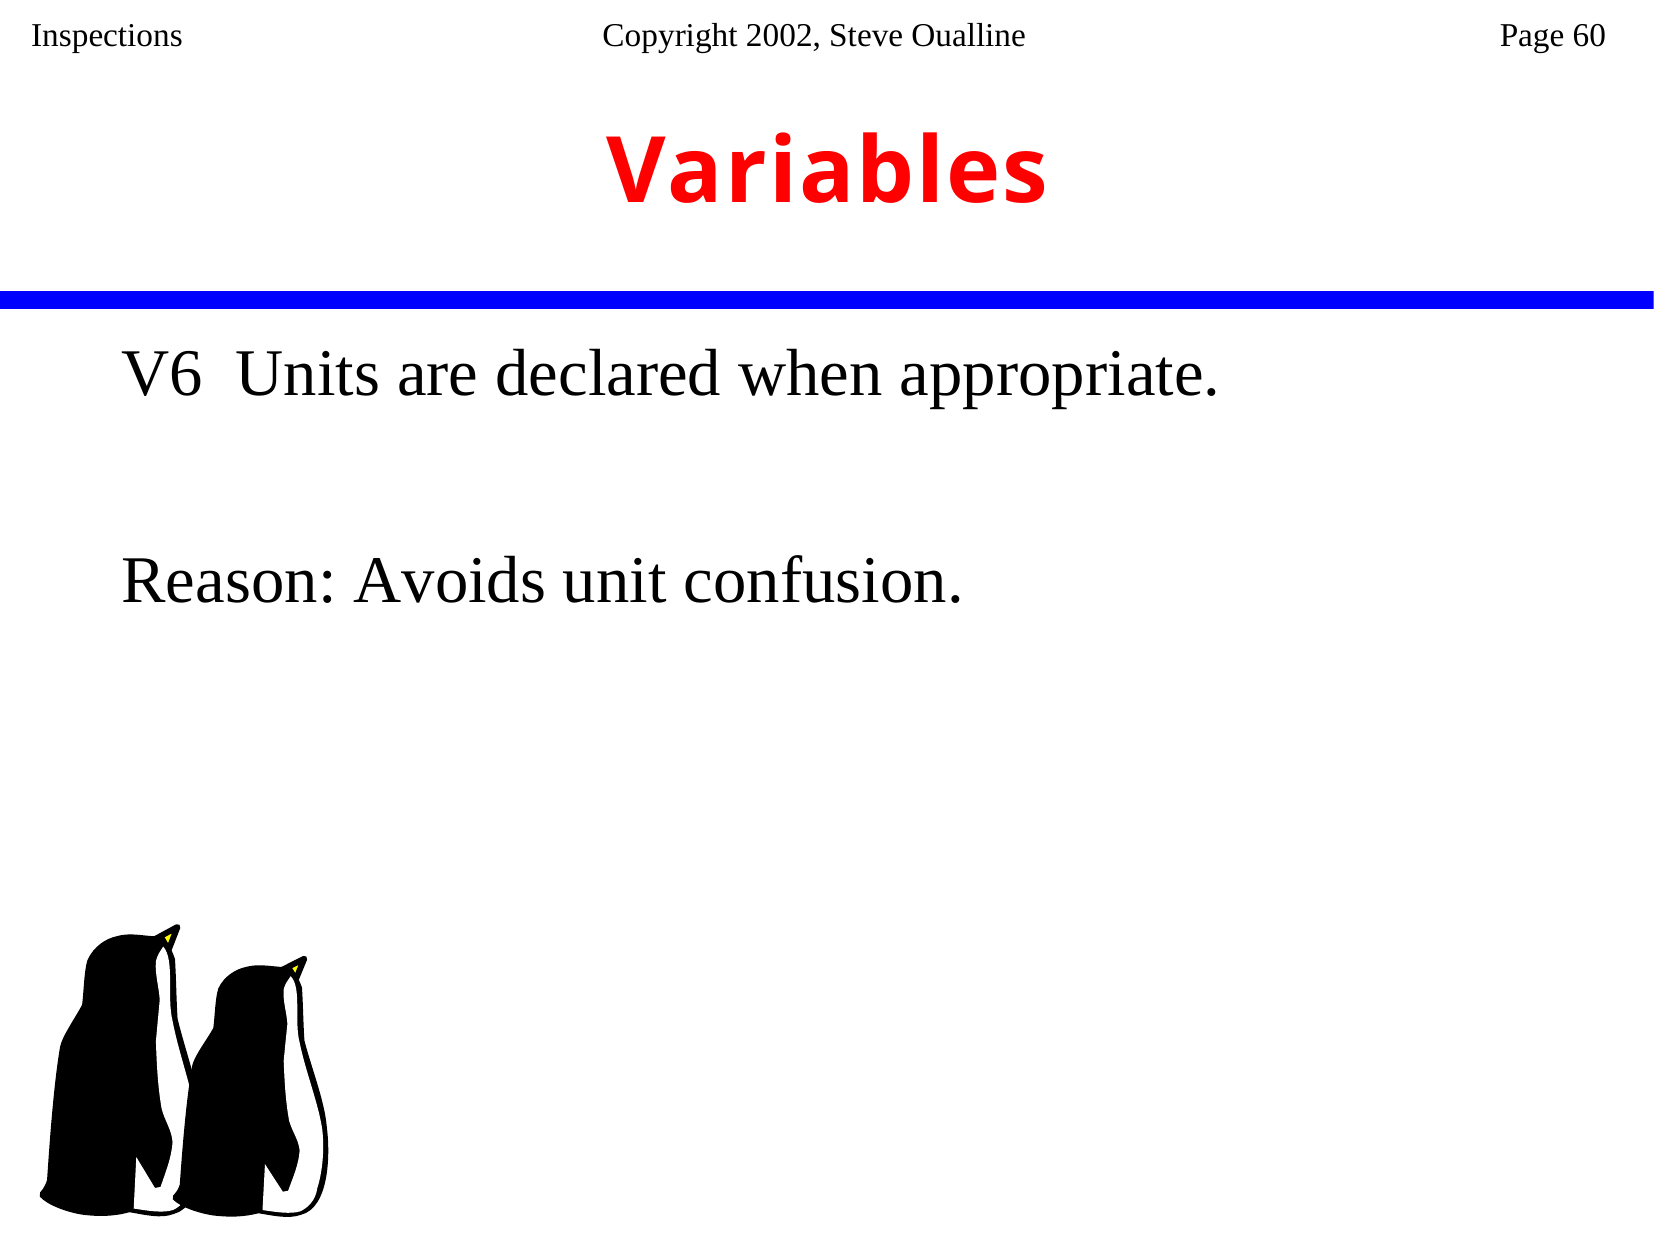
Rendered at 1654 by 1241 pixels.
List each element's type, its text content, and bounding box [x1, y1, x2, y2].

list V6 Units are declared when appropriate. Reason: Avoids unit confusion. [121, 231, 1534, 1019]
title Variables [121, 66, 1534, 231]
